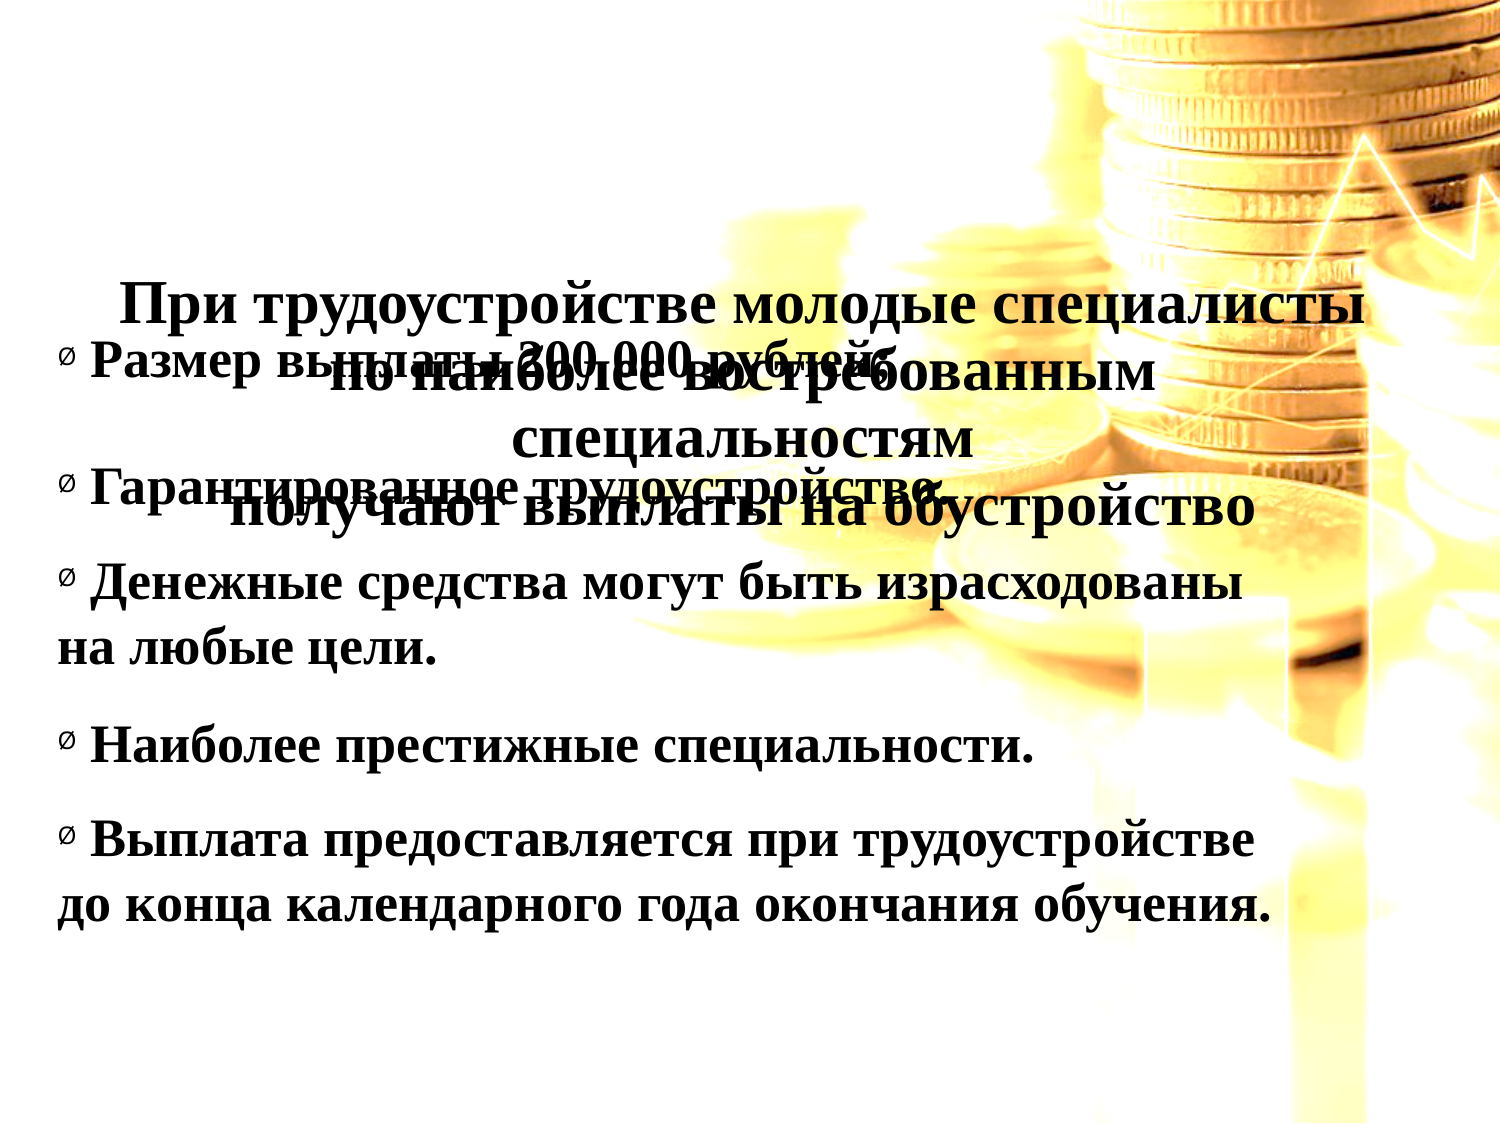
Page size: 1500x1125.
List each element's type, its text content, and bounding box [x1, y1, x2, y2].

list Размер выплаты 200 000 рублей; Гарантированное трудоустройство. Денежные средства могут быть израсходованы на любые цели. Наиболее престижные специальности. Выплата предоставляется при трудоустройстве до конца календарного года окончания обучения. [42, 283, 1445, 1012]
title При трудоустройстве молодые специалисты по наиболее востребованным специальностям получают выплаты на обустройство [79, 126, 1408, 283]
picture [0, 0, 1500, 1123]
